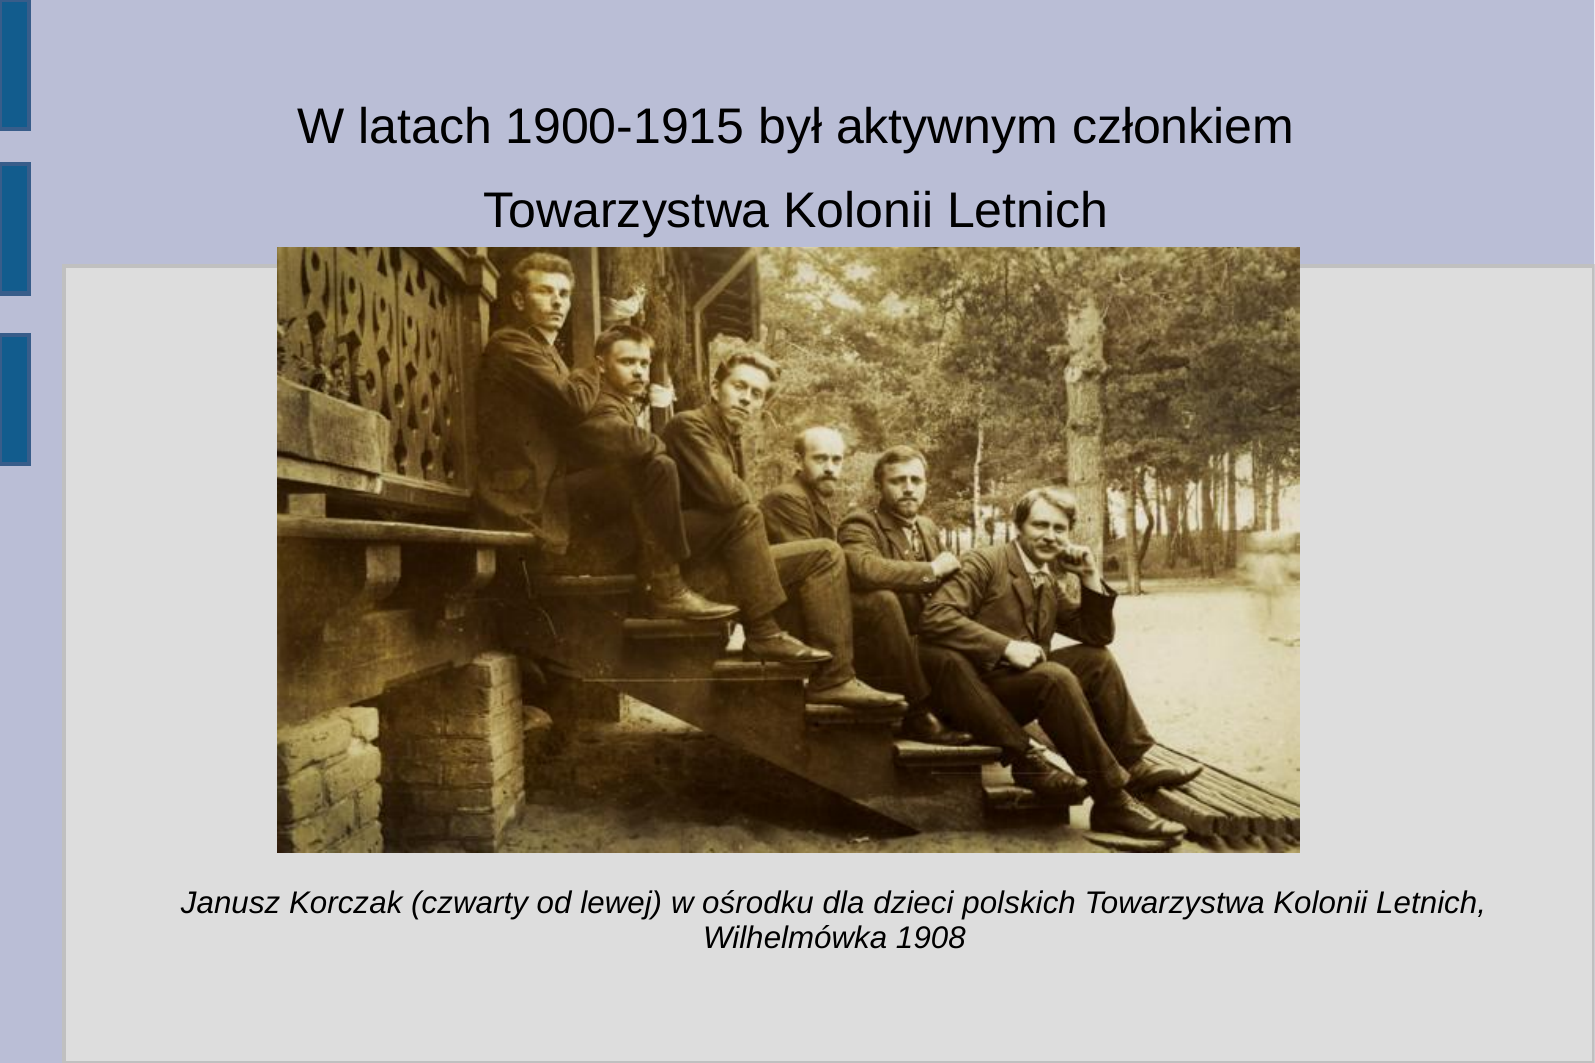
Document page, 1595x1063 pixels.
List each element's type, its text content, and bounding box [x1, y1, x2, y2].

text_box W latach 1900-1915 był aktywnym członkiem Towarzystwa Kolonii Letnich [153, 70, 1439, 225]
picture [277, 248, 1300, 853]
text_box Janusz Korczak (czwarty od lewej) w ośrodku dla dzieci polskich Towarzystwa Kolonii Letnich, Wilhelmówka 1908 [122, 885, 1548, 981]
